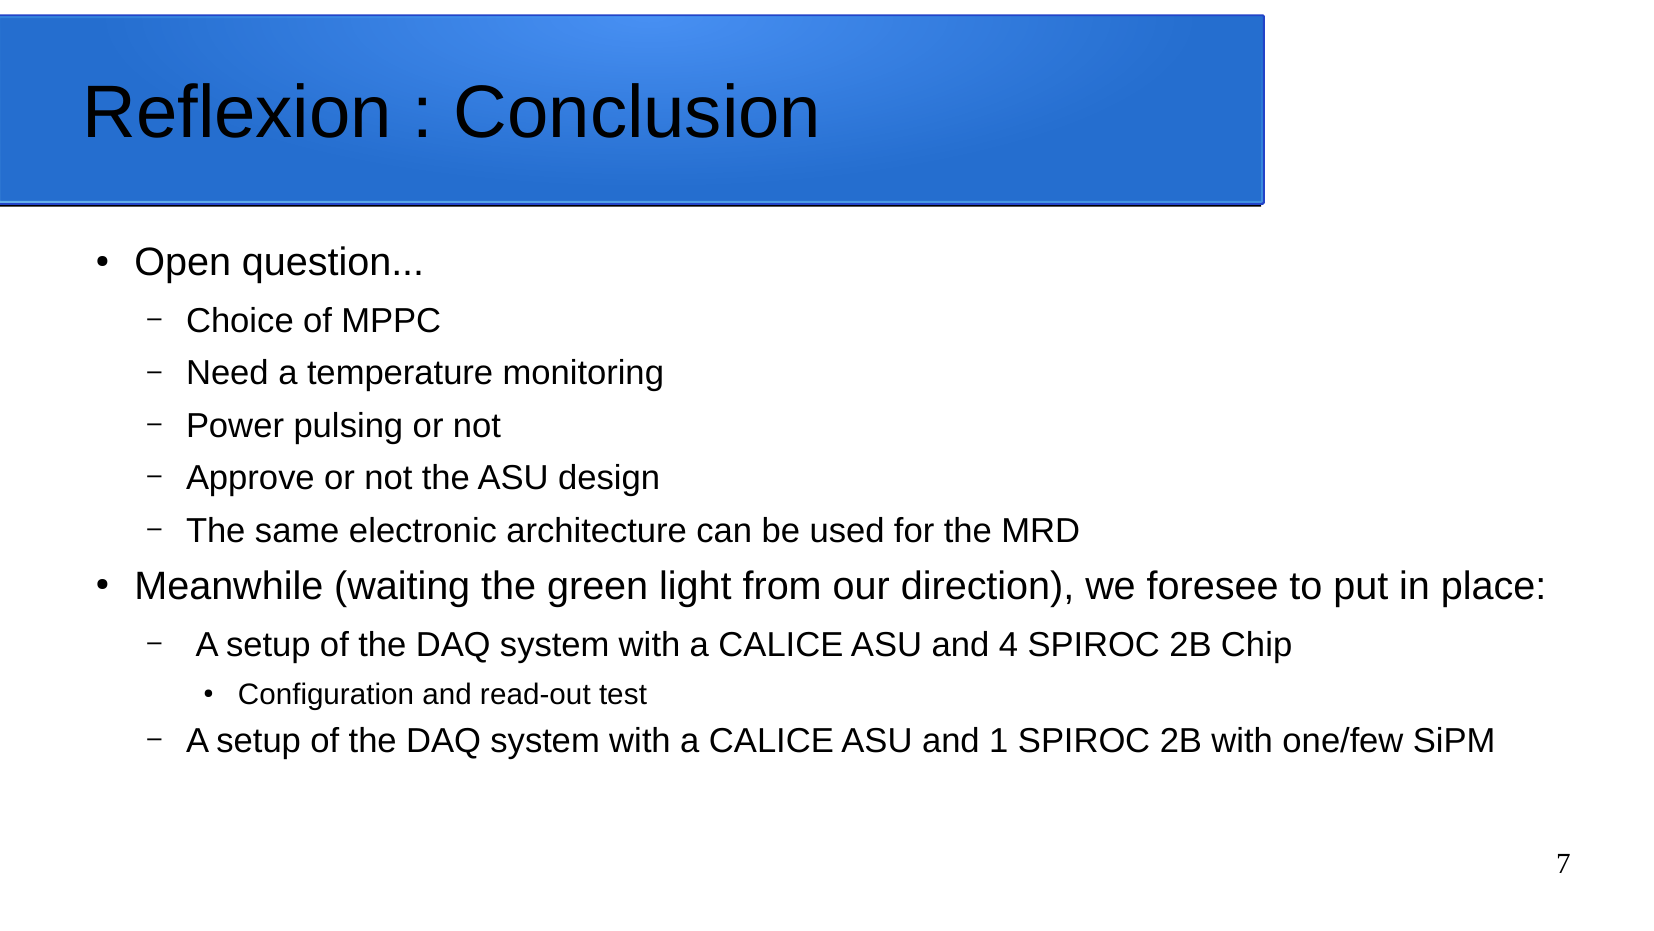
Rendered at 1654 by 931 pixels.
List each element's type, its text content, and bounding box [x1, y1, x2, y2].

list Open question... Choice of MPPC Need a temperature monitoring Power pulsing or not Approve or not the ASU design The same electronic architecture can be used for the MRD Meanwhile (waiting the green light from our direction), we foresee to put in place: A setup of the DAQ system with a CALICE ASU and 4 SPIROC 2B Chip Configuration and read-out test A setup of the DAQ system with a CALICE ASU and 1 SPIROC 2B with one/few SiPM [82, 240, 1571, 780]
title Reflexion : Conclusion [82, 35, 1235, 189]
